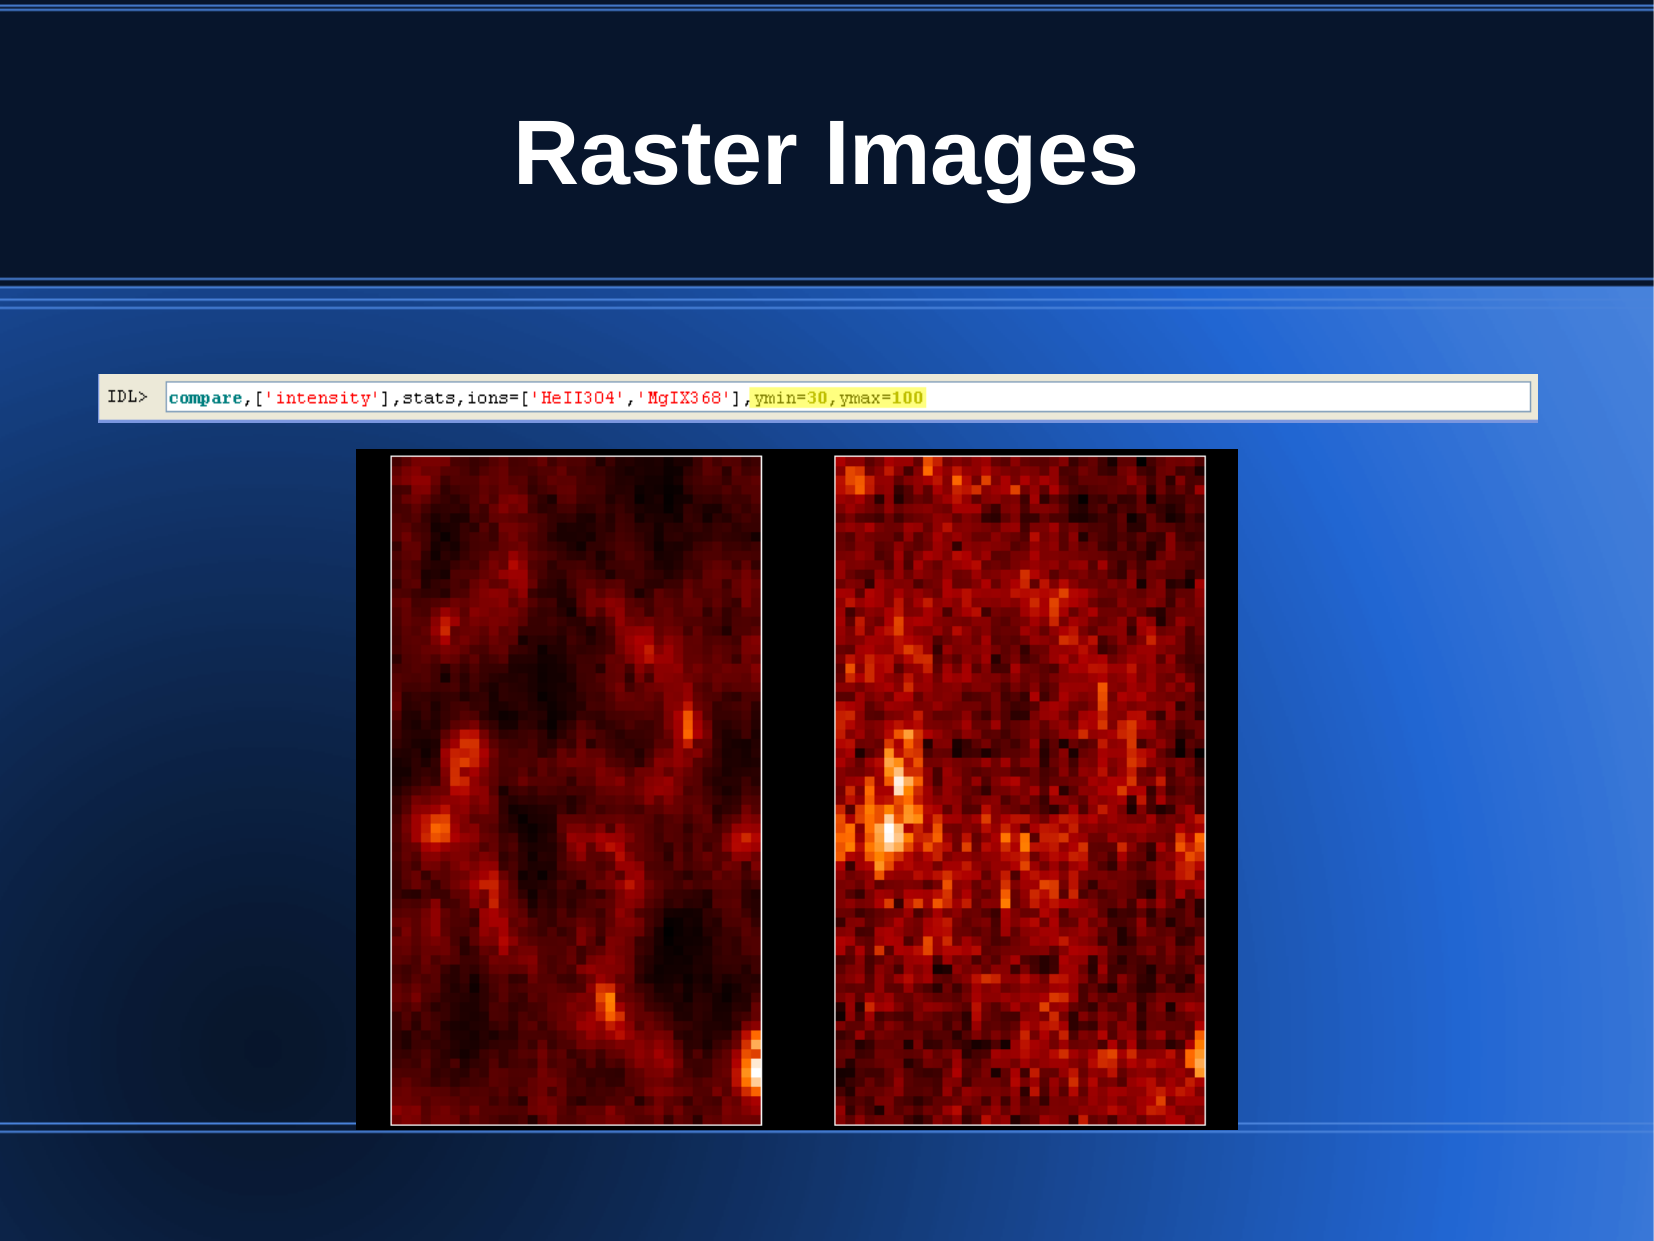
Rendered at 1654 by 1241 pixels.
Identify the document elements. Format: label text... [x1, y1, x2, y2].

picture [0, 0, 1654, 1241]
title Raster Images [82, 56, 1571, 250]
